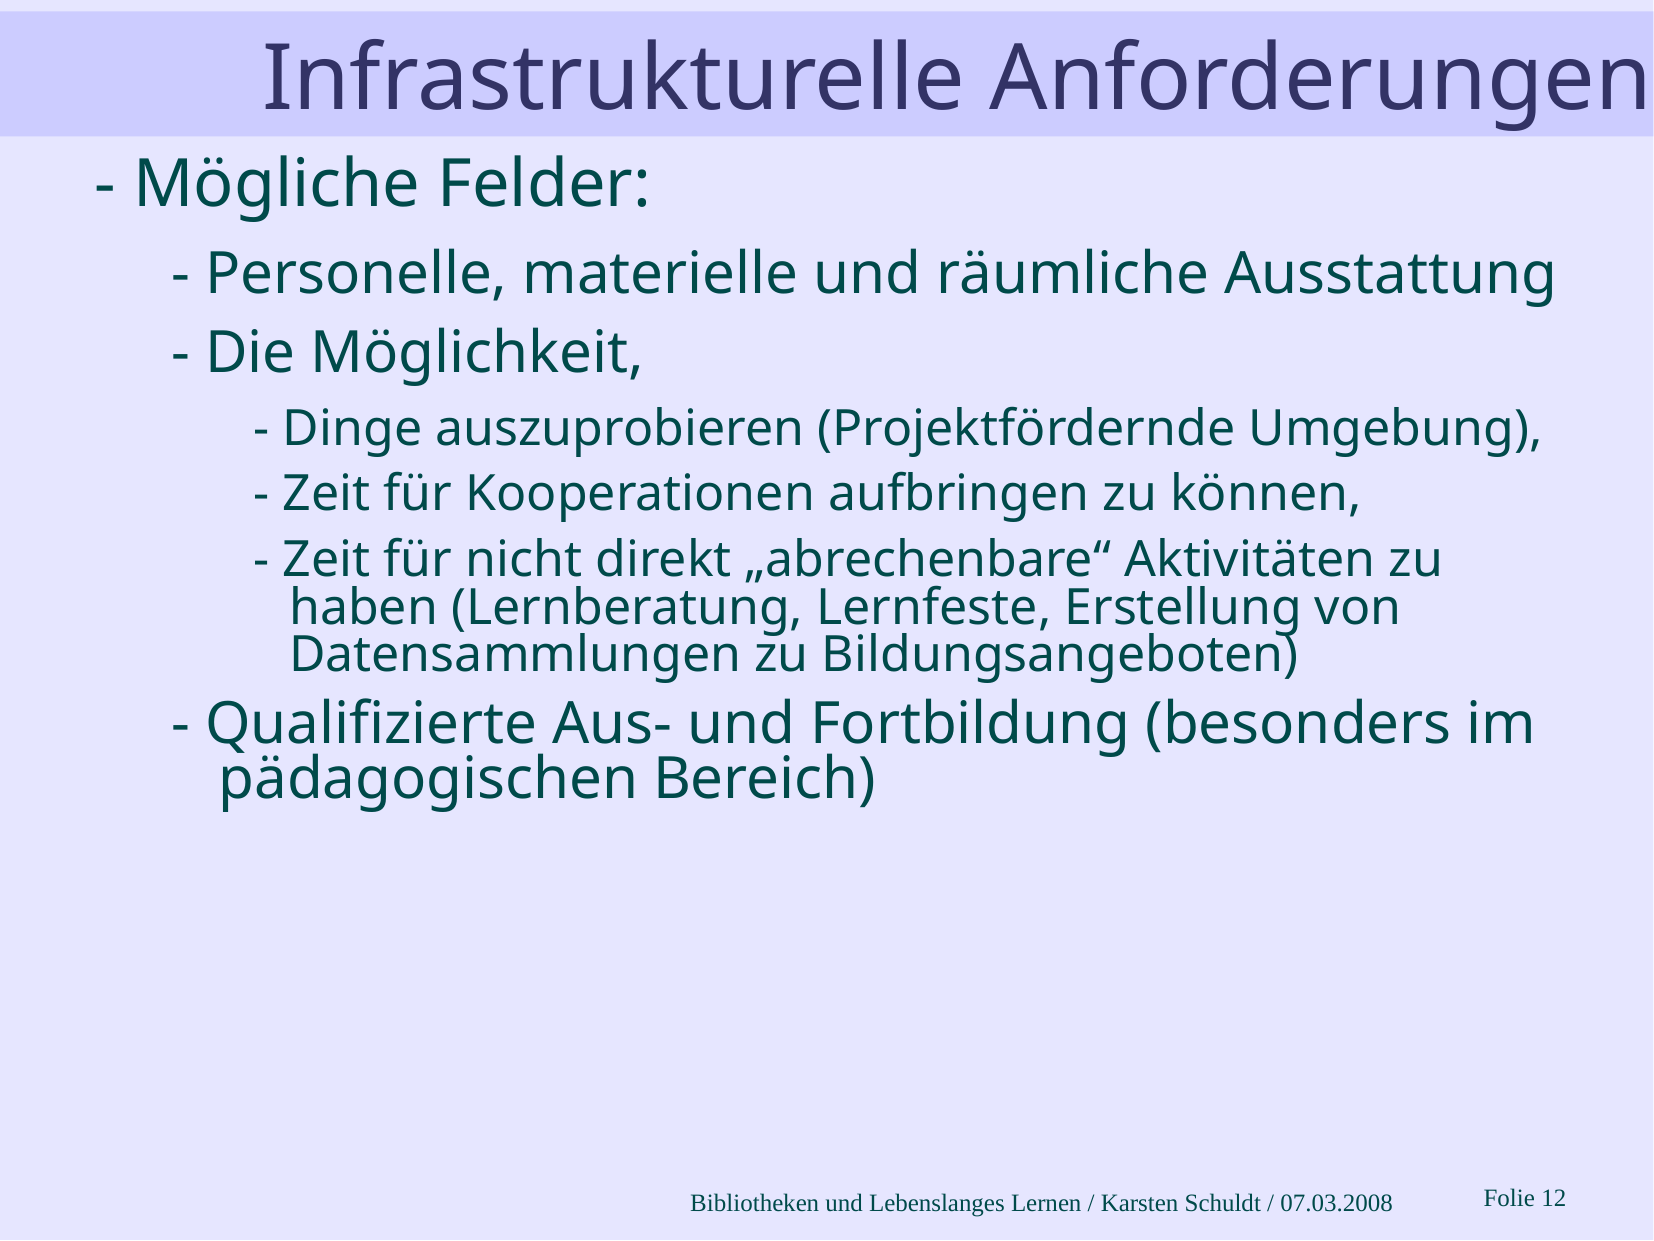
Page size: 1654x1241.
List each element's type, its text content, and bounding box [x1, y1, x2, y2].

title Infrastrukturelle Anforderungen [0, 0, 1654, 151]
list - Mögliche Felder: - Personelle, materielle und räumliche Ausstattung - Die Möglichkeit, - Dinge auszuprobieren (Projektfördernde Umgebung), - Zeit für Kooperationen aufbringen zu können, - Zeit für nicht direkt „abrechenbare“ Aktivitäten zu haben (Lernberatung, Lernfeste, Erstellung von Datensammlungen zu Bildungsangeboten) - Qualifizierte Aus- und Fortbildung (besonders im pädagogischen Bereich) [76, 155, 1565, 1081]
